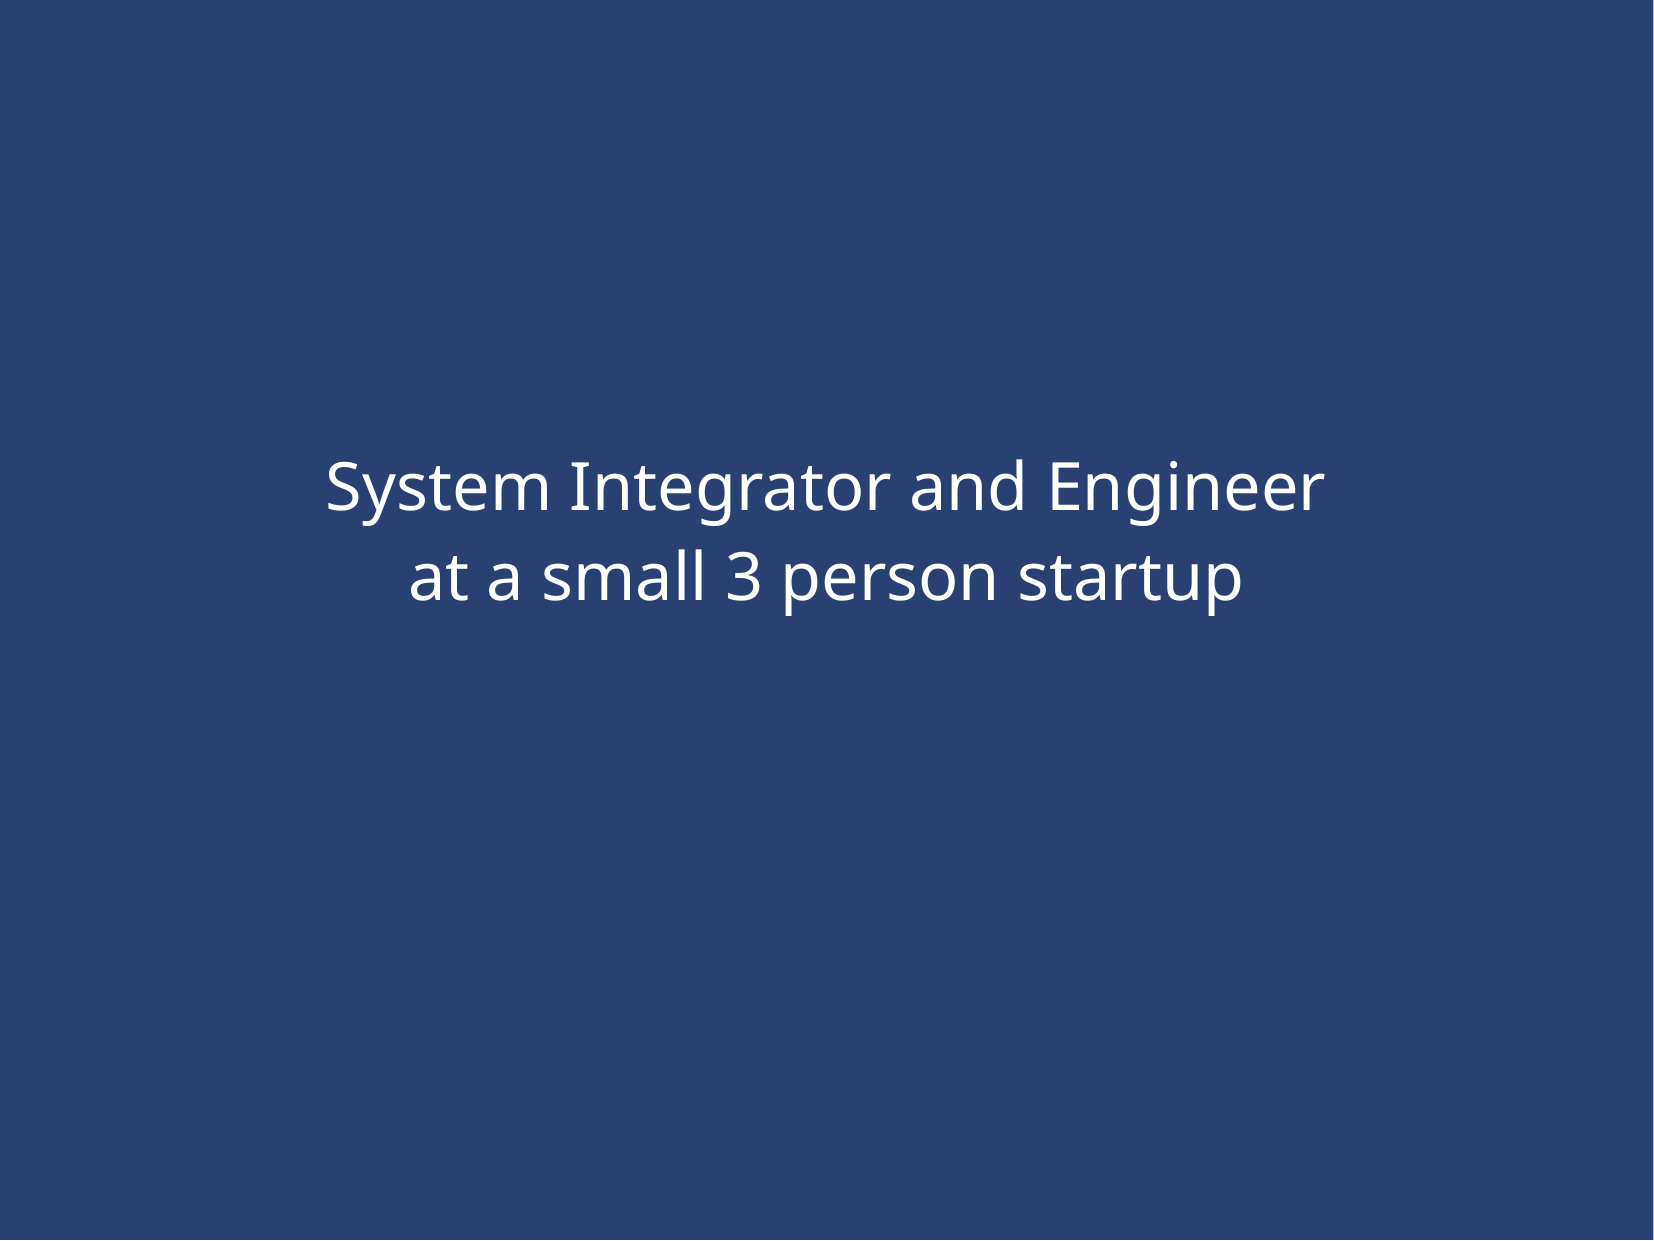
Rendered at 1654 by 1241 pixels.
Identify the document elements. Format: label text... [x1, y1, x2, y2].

subtitle System Integrator and Engineer at a small 3 person startup [82, 49, 1571, 1109]
